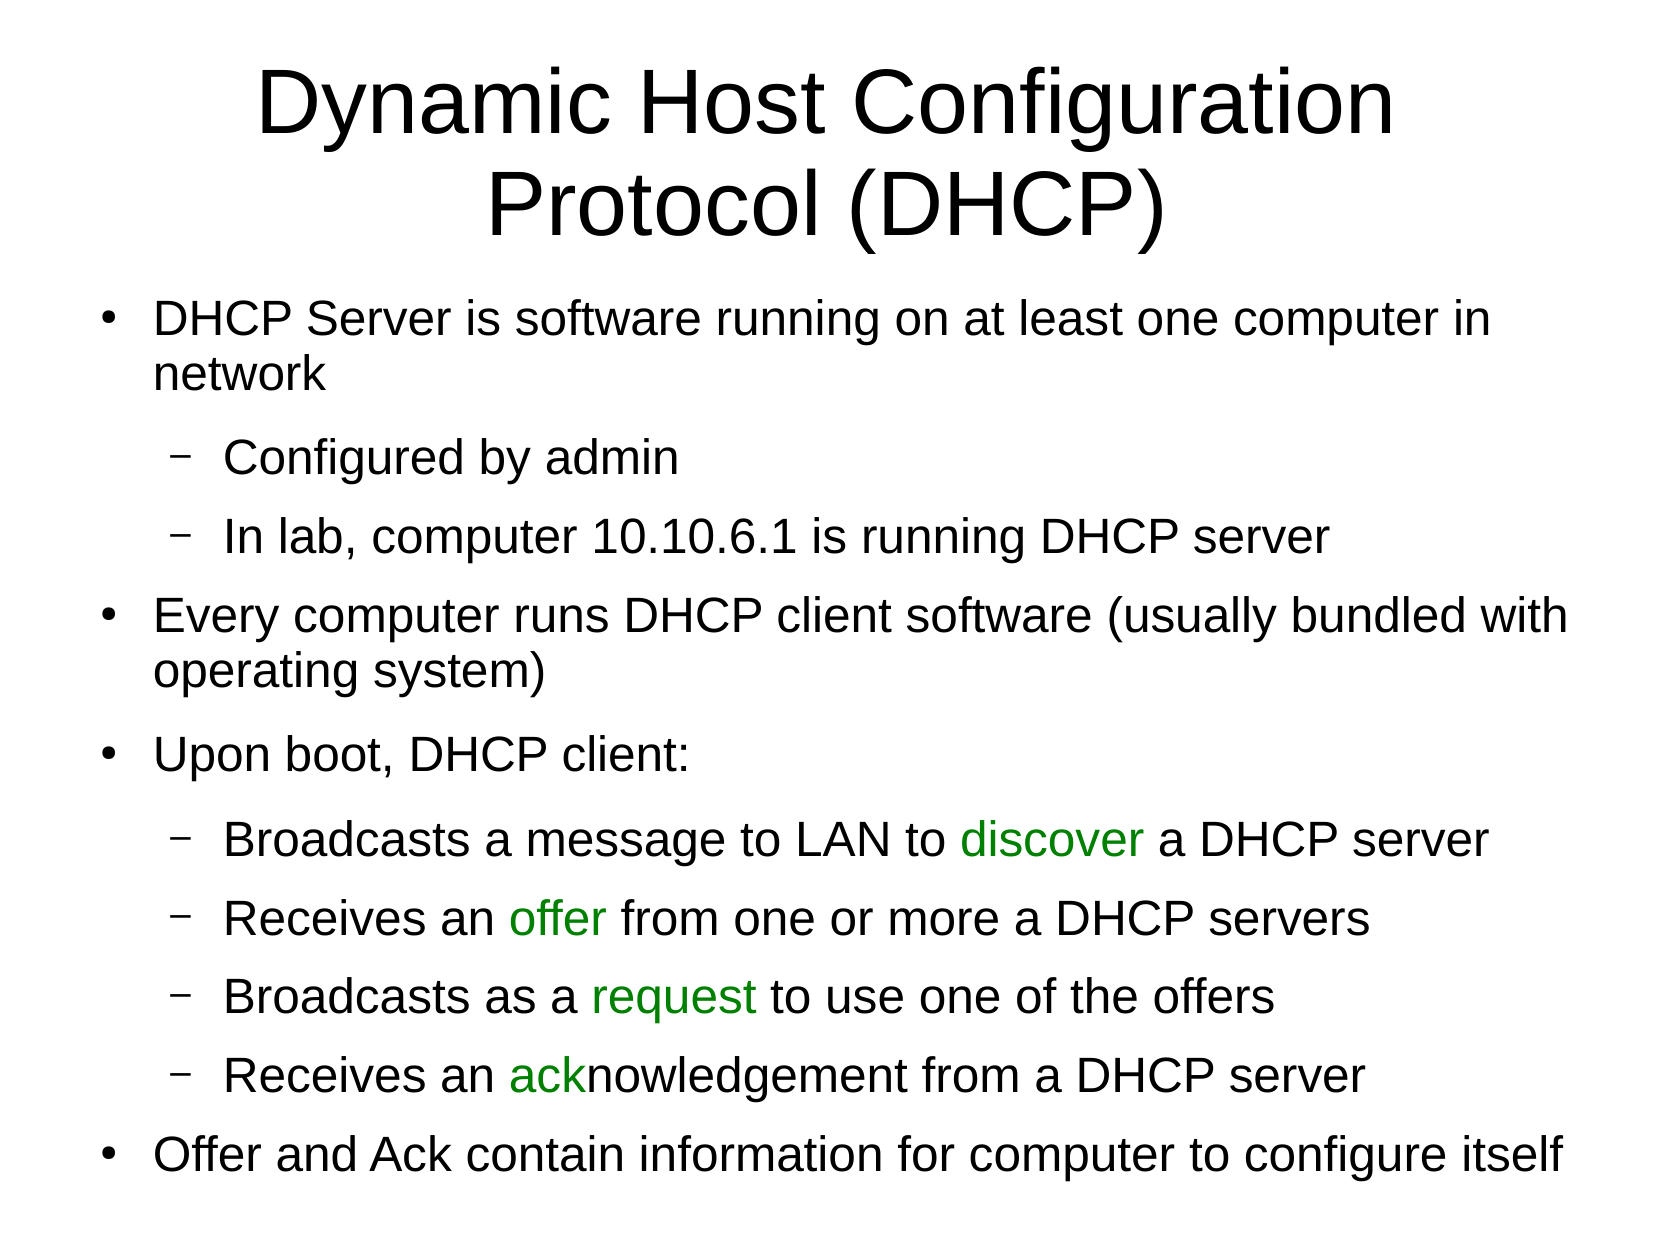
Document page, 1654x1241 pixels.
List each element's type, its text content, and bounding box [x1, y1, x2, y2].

list DHCP Server is software running on at least one computer in network Configured by admin In lab, computer 10.10.6.1 is running DHCP server Every computer runs DHCP client software (usually bundled with operating system) Upon boot, DHCP client: Broadcasts a message to LAN to discover a DHCP server Receives an offer from one or more a DHCP servers Broadcasts as a request to use one of the offers Receives an acknowledgement from a DHCP server Offer and Ack contain information for computer to configure itself [82, 290, 1571, 1193]
title Dynamic Host Configuration Protocol (DHCP) [82, 49, 1571, 257]
